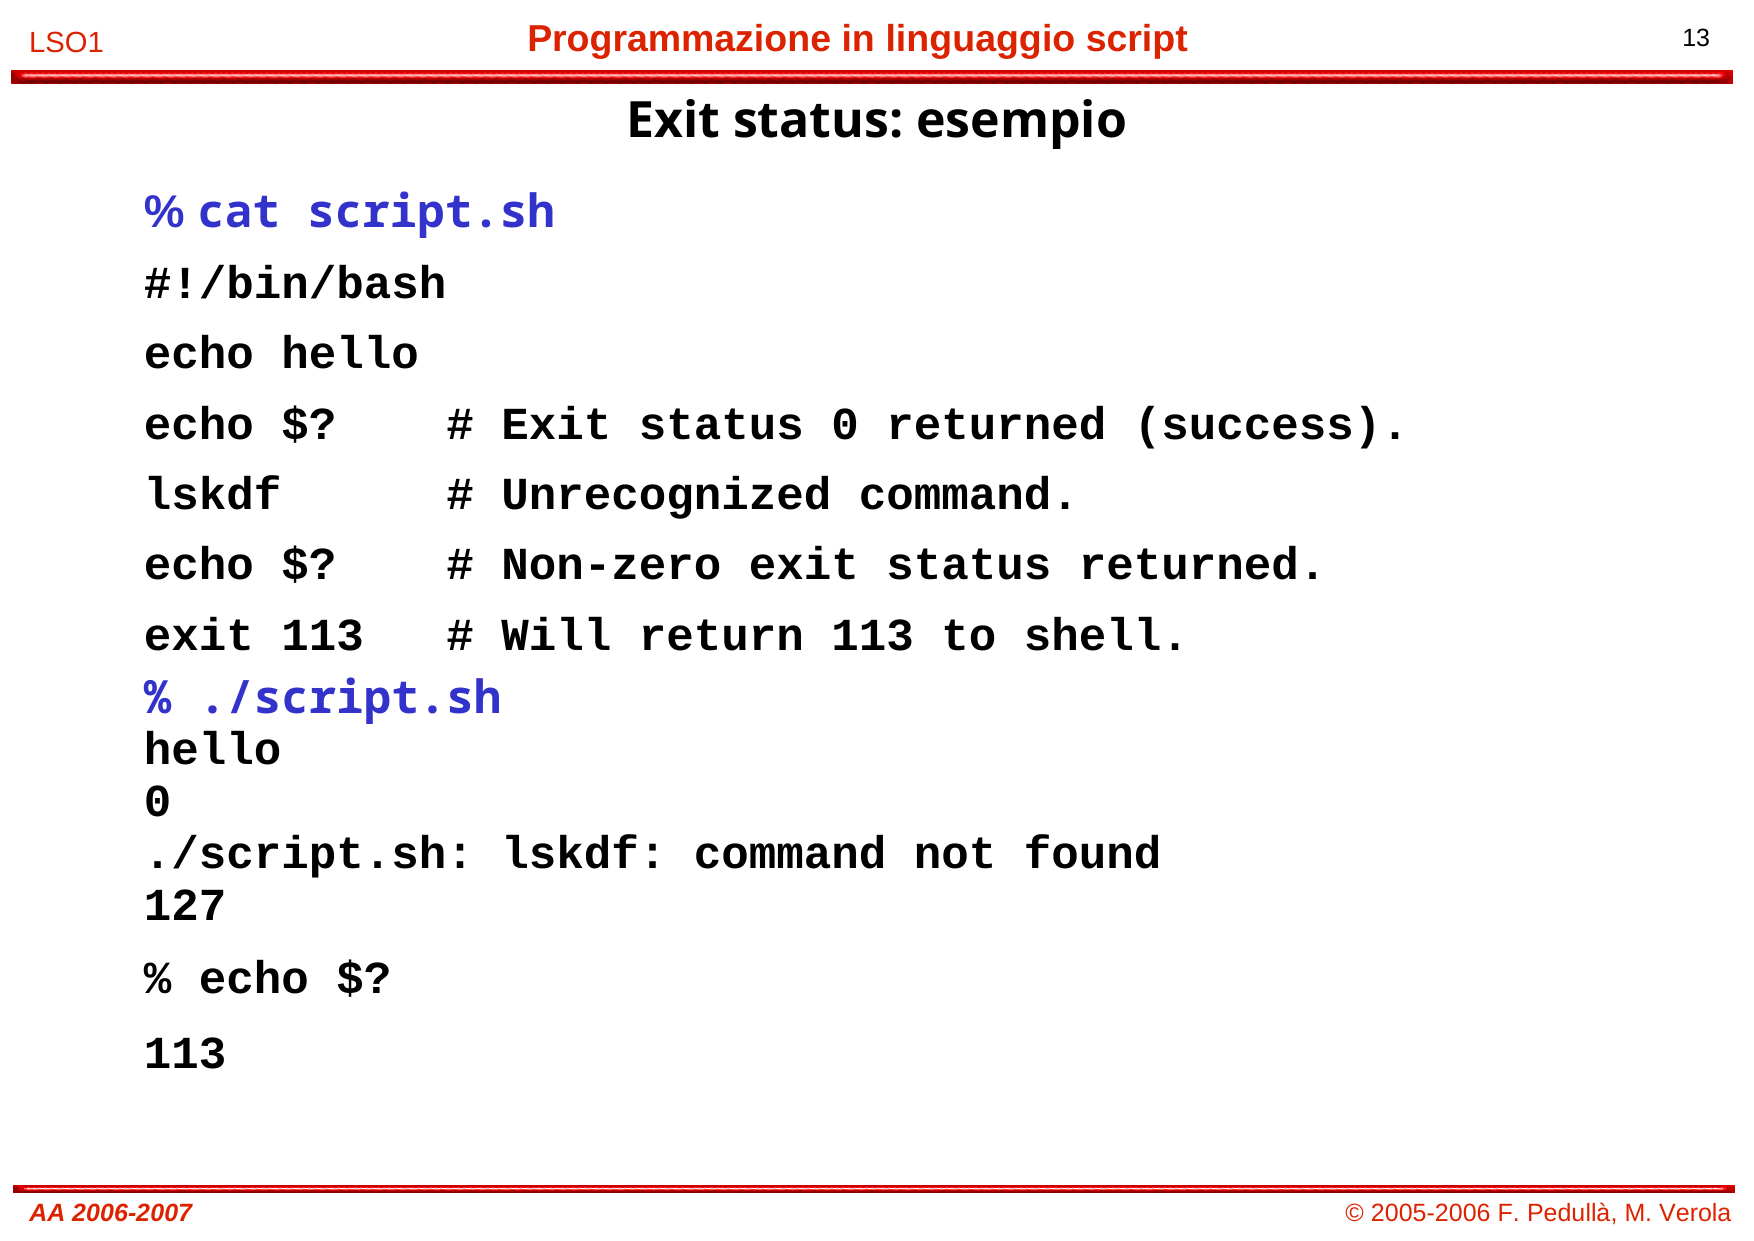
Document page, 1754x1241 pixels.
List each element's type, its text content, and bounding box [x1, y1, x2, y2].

picture [13, 1185, 1735, 1193]
picture [11, 70, 1733, 84]
list % cat script.sh #!/bin/bash echo hello echo $? # Exit status 0 returned (success). lskdf # Unrecognized command. echo $? # Non-zero exit status returned. exit 113 # Will return 113 to shell. % ./script.sh hello 0 ./script.sh: lskdf: command not found 127 % echo $? 113 [129, 171, 1754, 1174]
title Exit status: esempio [581, 72, 1172, 168]
